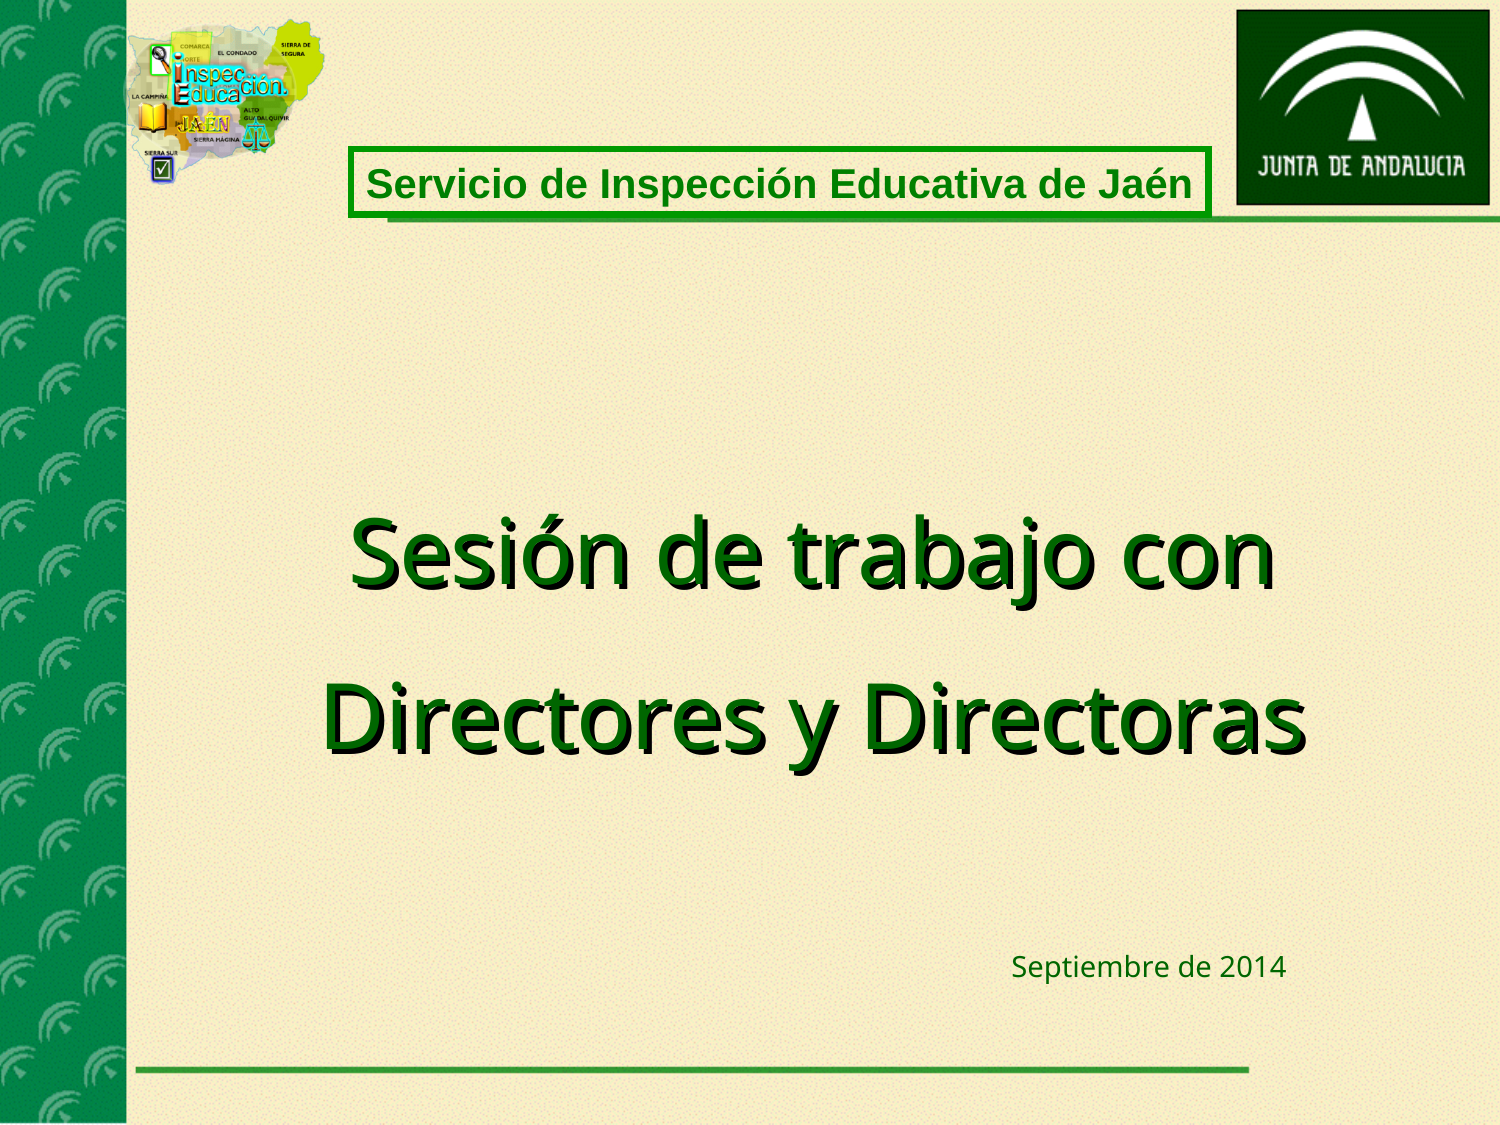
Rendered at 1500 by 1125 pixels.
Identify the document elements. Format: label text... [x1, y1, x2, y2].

text_box Septiembre de 2014 [844, 940, 1454, 991]
text_box Sesión de trabajo con Directores y Directoras [159, 430, 1466, 776]
picture [0, 0, 1500, 1125]
text_box Servicio de Inspección Educativa de Jaén [351, 148, 1209, 215]
